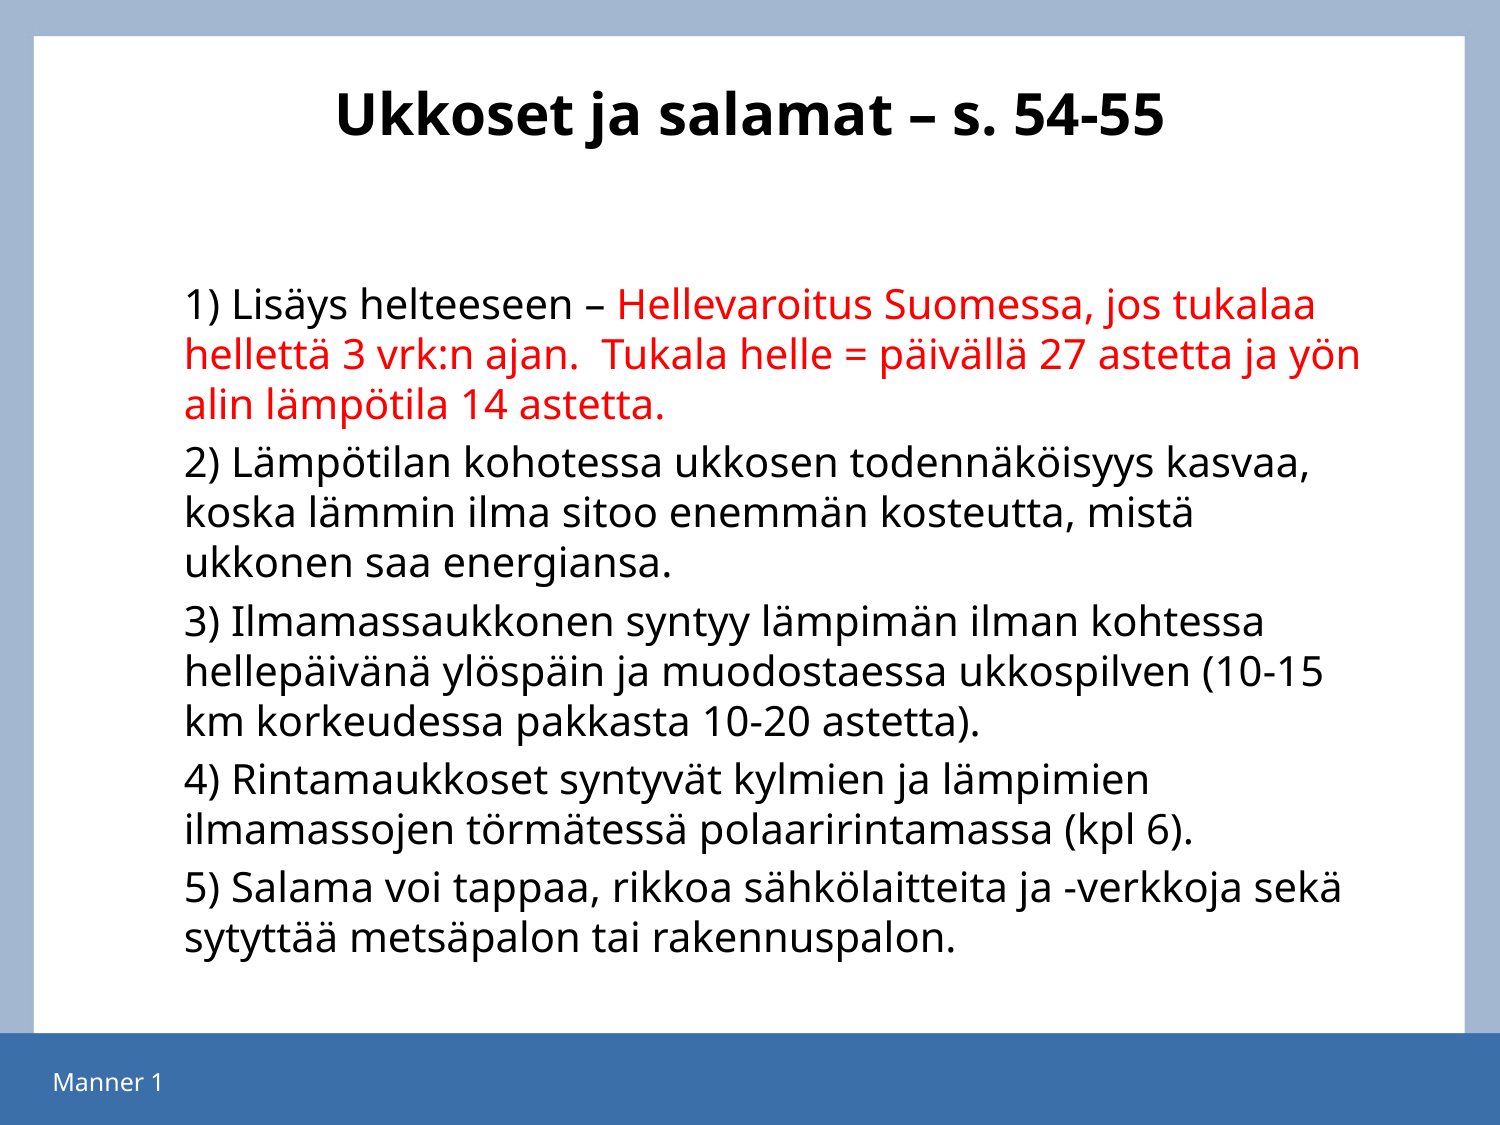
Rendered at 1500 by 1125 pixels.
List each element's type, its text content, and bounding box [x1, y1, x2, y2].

list 1) Lisäys helteeseen – Hellevaroitus Suomessa, jos tukalaa hellettä 3 vrk:n ajan. Tukala helle = päivällä 27 astetta ja yön alin lämpötila 14 astetta. 2) Lämpötilan kohotessa ukkosen todennäköisyys kasvaa, koska lämmin ilma sitoo enemmän kosteutta, mistä ukkonen saa energiansa. 3) Ilmamassaukkonen syntyy lämpimän ilman kohtessa hellepäivänä ylöspäin ja muodostaessa ukkospilven (10-15 km korkeudessa pakkasta 10-20 astetta). 4) Rintamaukkoset syntyvät kylmien ja lämpimien ilmamassojen törmätessä polaaririntamassa (kpl 6). 5) Salama voi tappaa, rikkoa sähkölaitteita ja -verkkoja sekä sytyttää metsäpalon tai rakennuspalon. [112, 262, 1388, 1000]
picture [0, 0, 1500, 1125]
title Ukkoset ja salamat – s. 54-55 [112, 37, 1388, 188]
